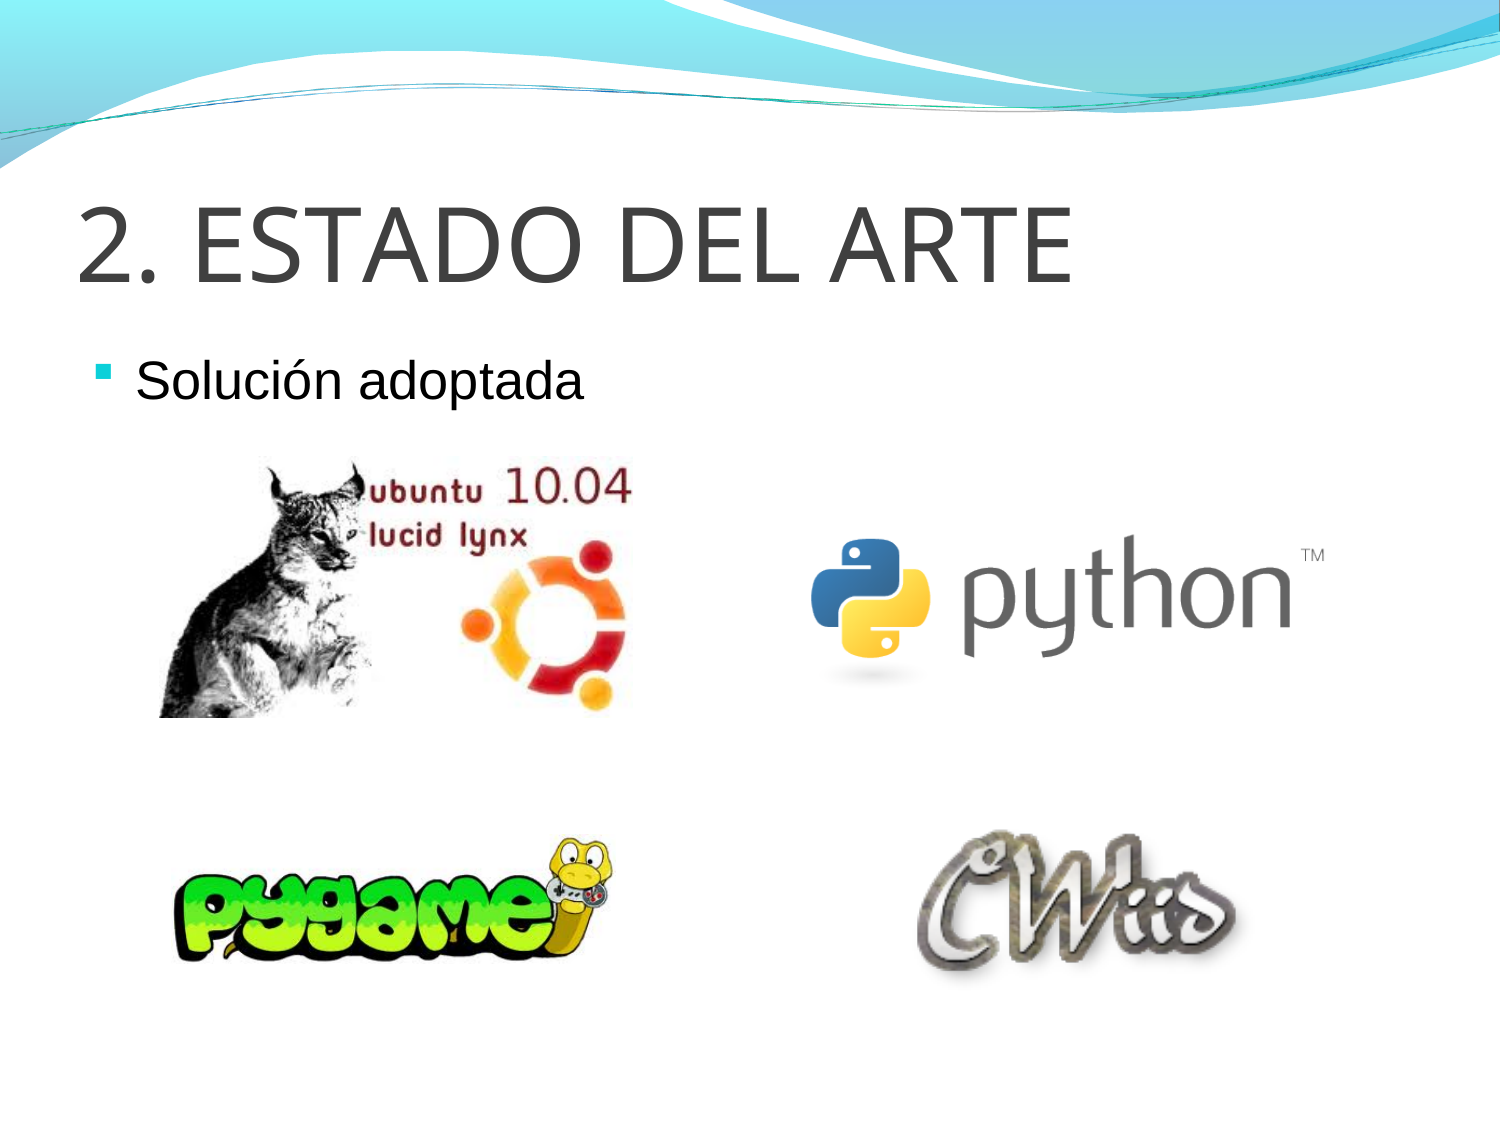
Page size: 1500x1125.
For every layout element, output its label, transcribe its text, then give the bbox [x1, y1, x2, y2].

picture [726, 503, 1374, 722]
picture [159, 456, 633, 718]
picture [171, 834, 616, 966]
text_box Solución adoptada [76, 337, 1427, 1059]
picture [0, 33, 1500, 140]
text_box 2. ESTADO DEL ARTE [75, 115, 1426, 304]
picture [891, 774, 1267, 1057]
